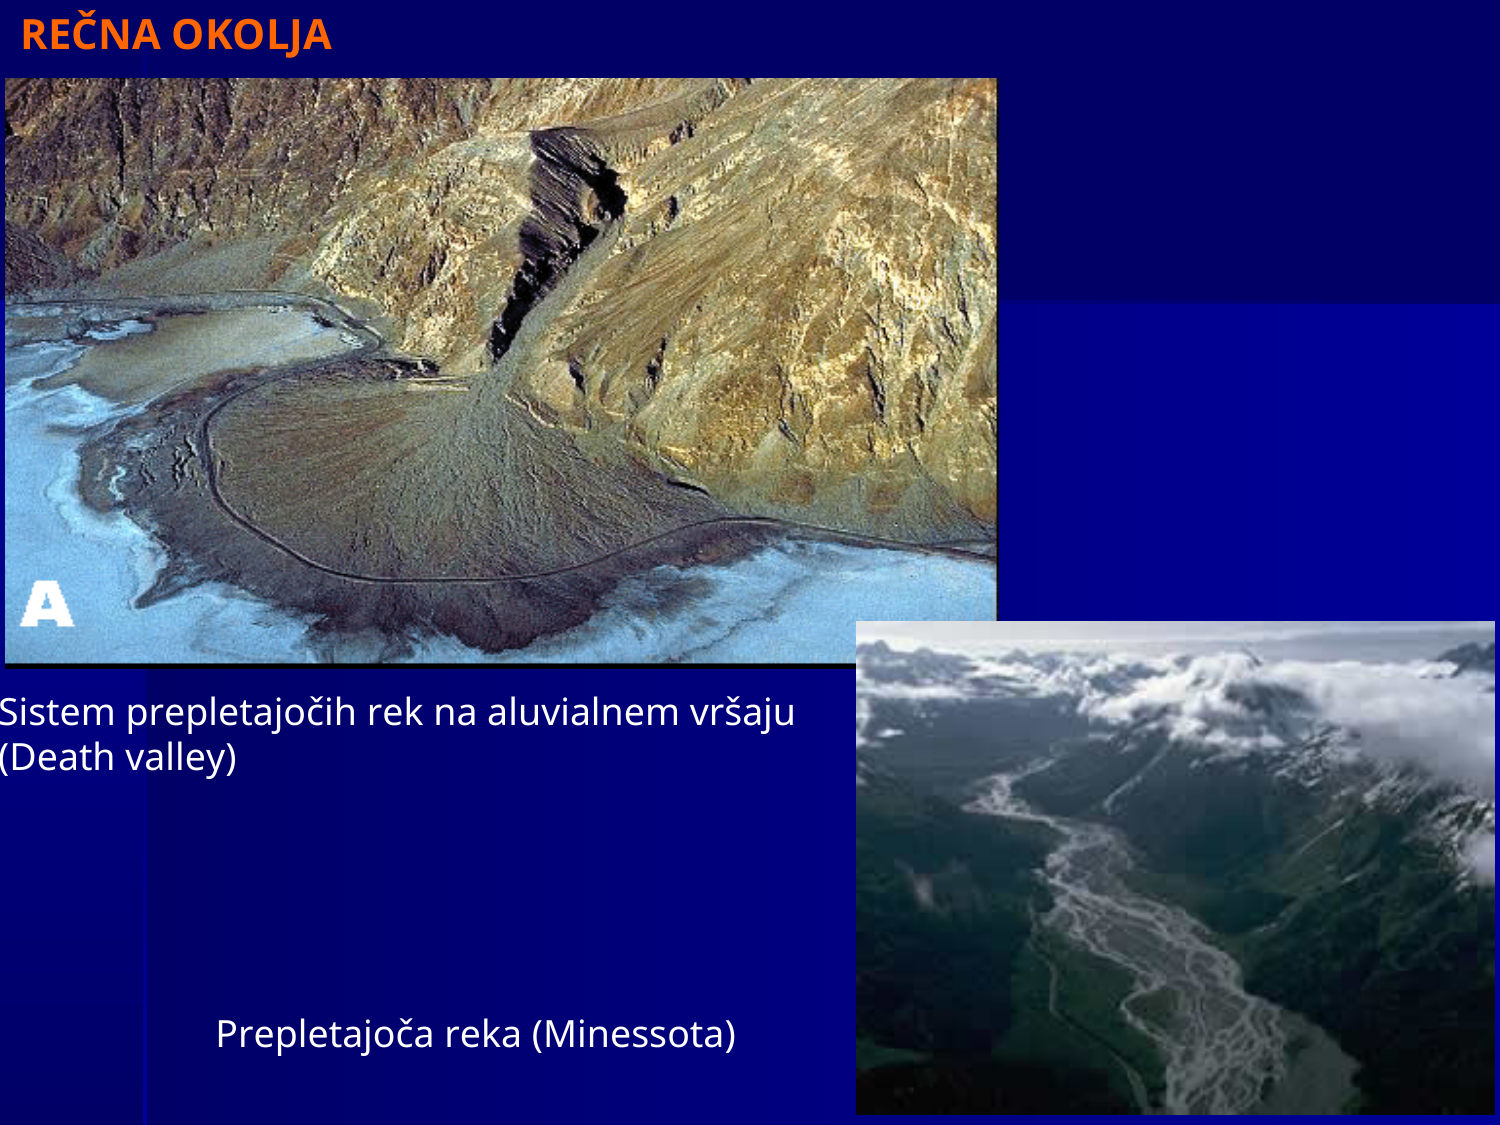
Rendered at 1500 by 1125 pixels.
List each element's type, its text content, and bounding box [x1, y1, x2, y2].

text_box REČNA OKOLJA [6, 0, 348, 66]
text_box Prepletajoča reka (Minessota) [200, 1002, 752, 1063]
picture [5, 78, 1495, 1115]
text_box Sistem prepletajočih rek na aluvialnem vršaju (Death valley) [0, 680, 822, 787]
